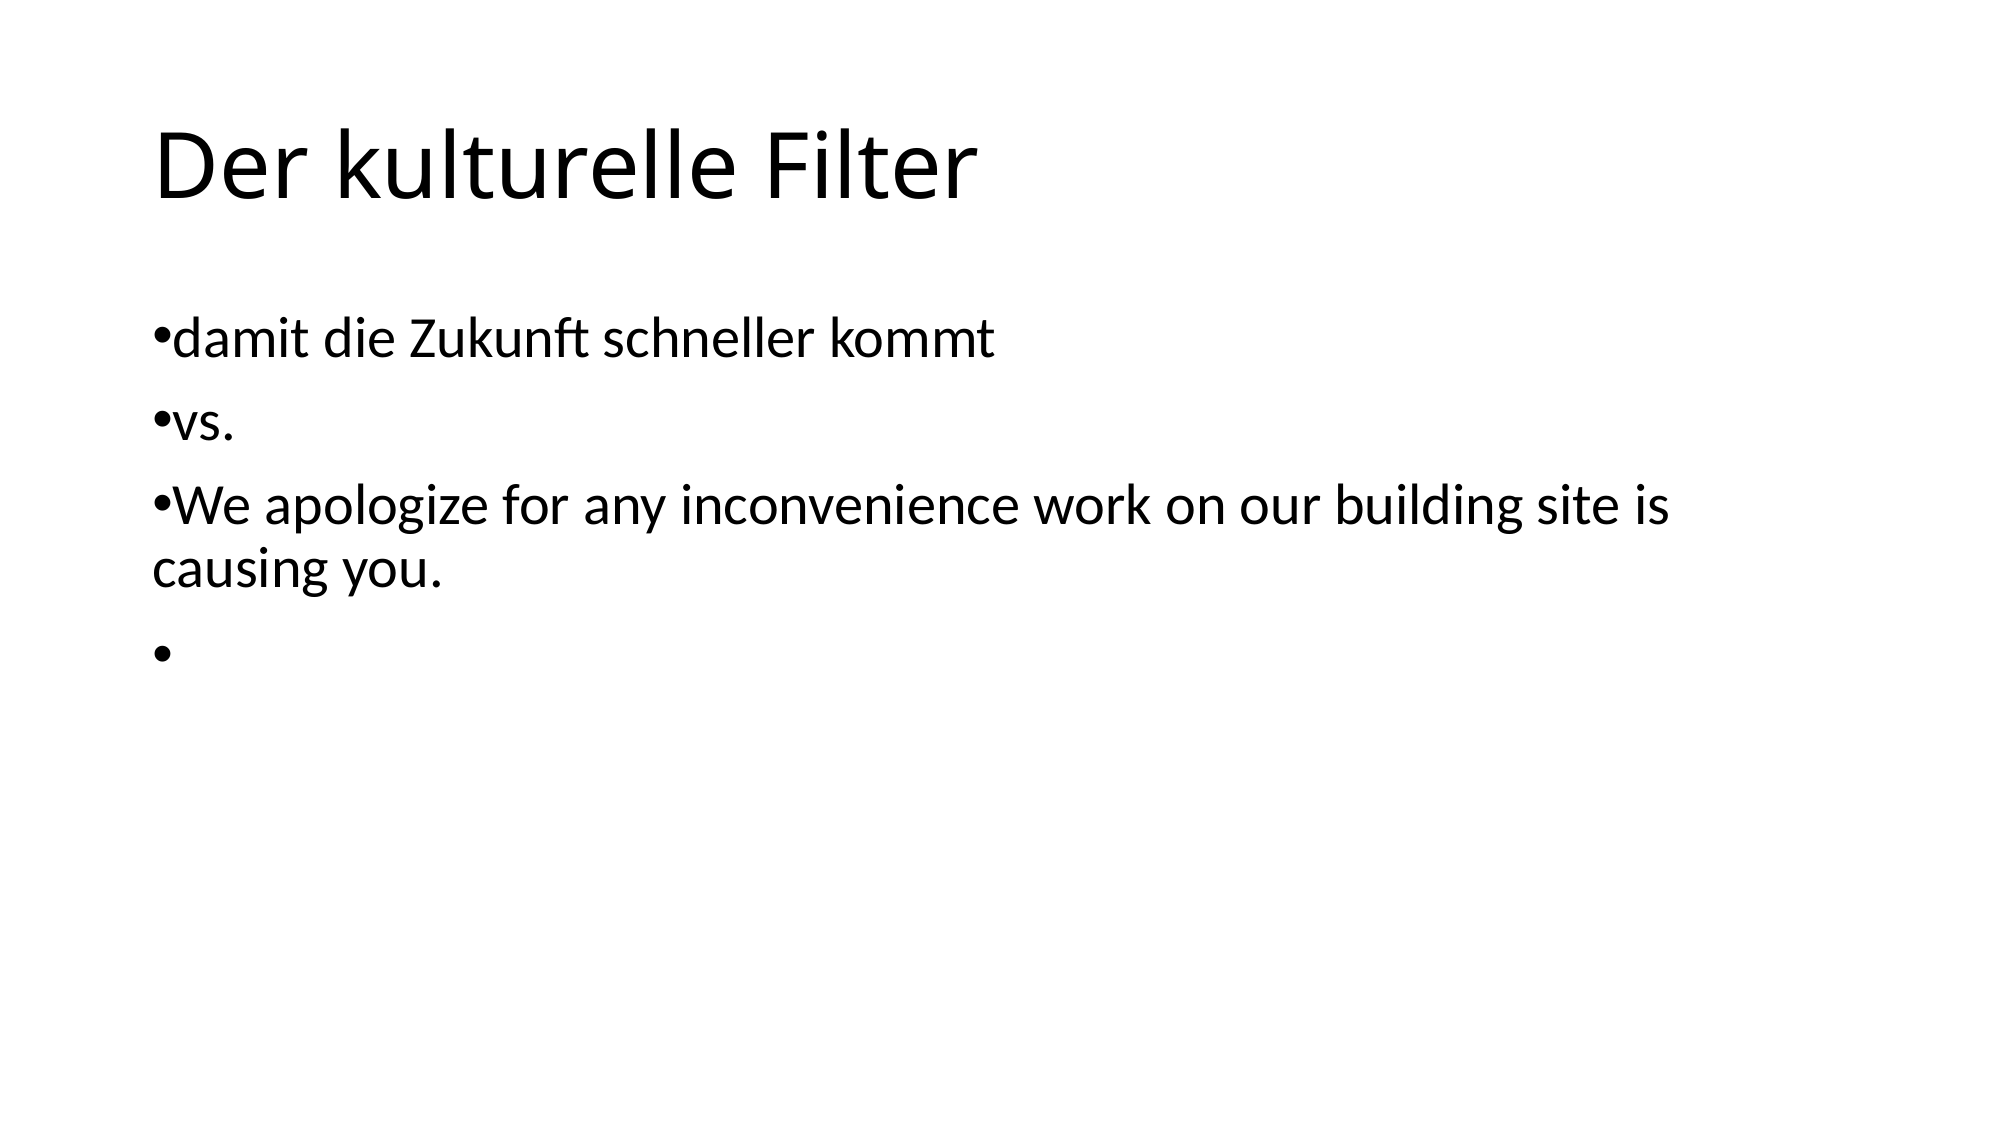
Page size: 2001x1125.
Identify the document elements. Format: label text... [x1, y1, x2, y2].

title Der kulturelle Filter [137, 59, 1863, 278]
list damit die Zukunft schneller kommt vs. We apologize for any inconvenience work on our building site is causing you. [137, 299, 1863, 1014]
